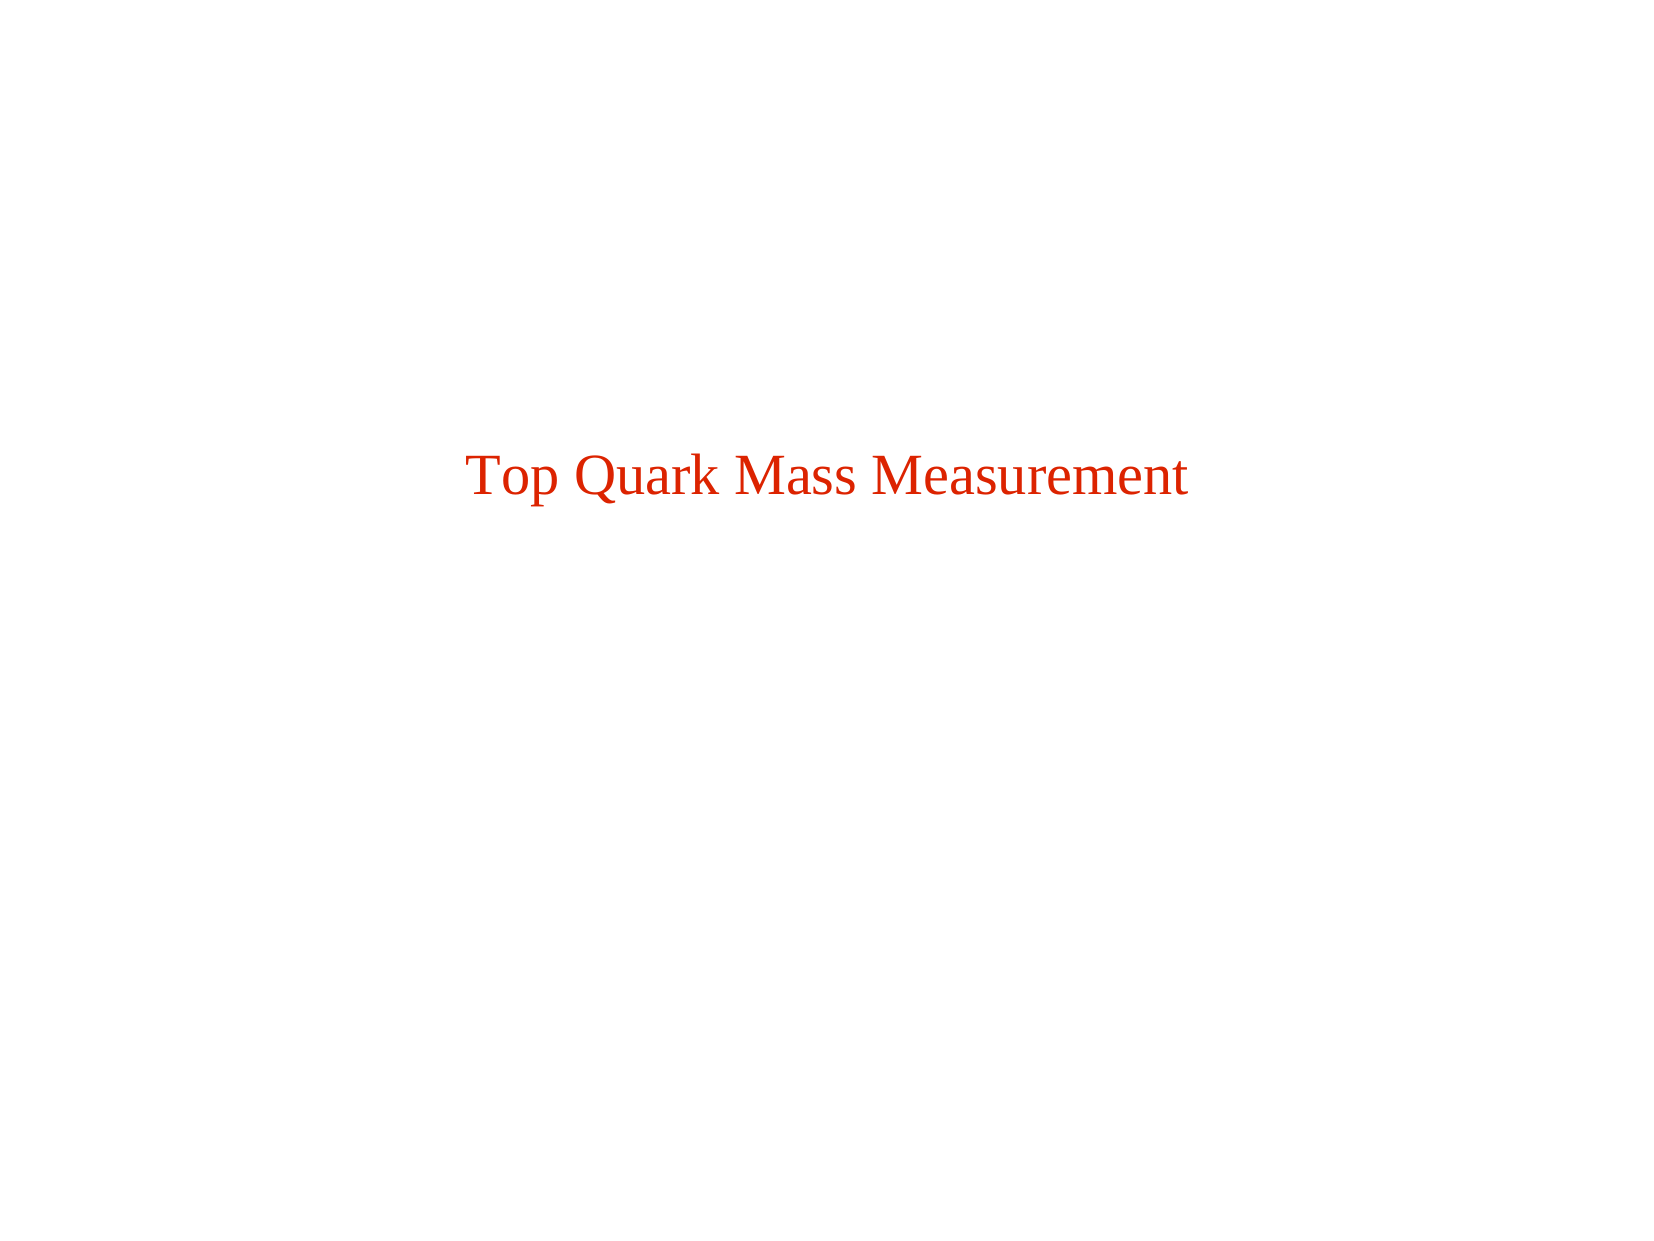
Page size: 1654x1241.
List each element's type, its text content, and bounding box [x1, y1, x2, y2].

title Top Quark Mass Measurement [121, 398, 1534, 551]
